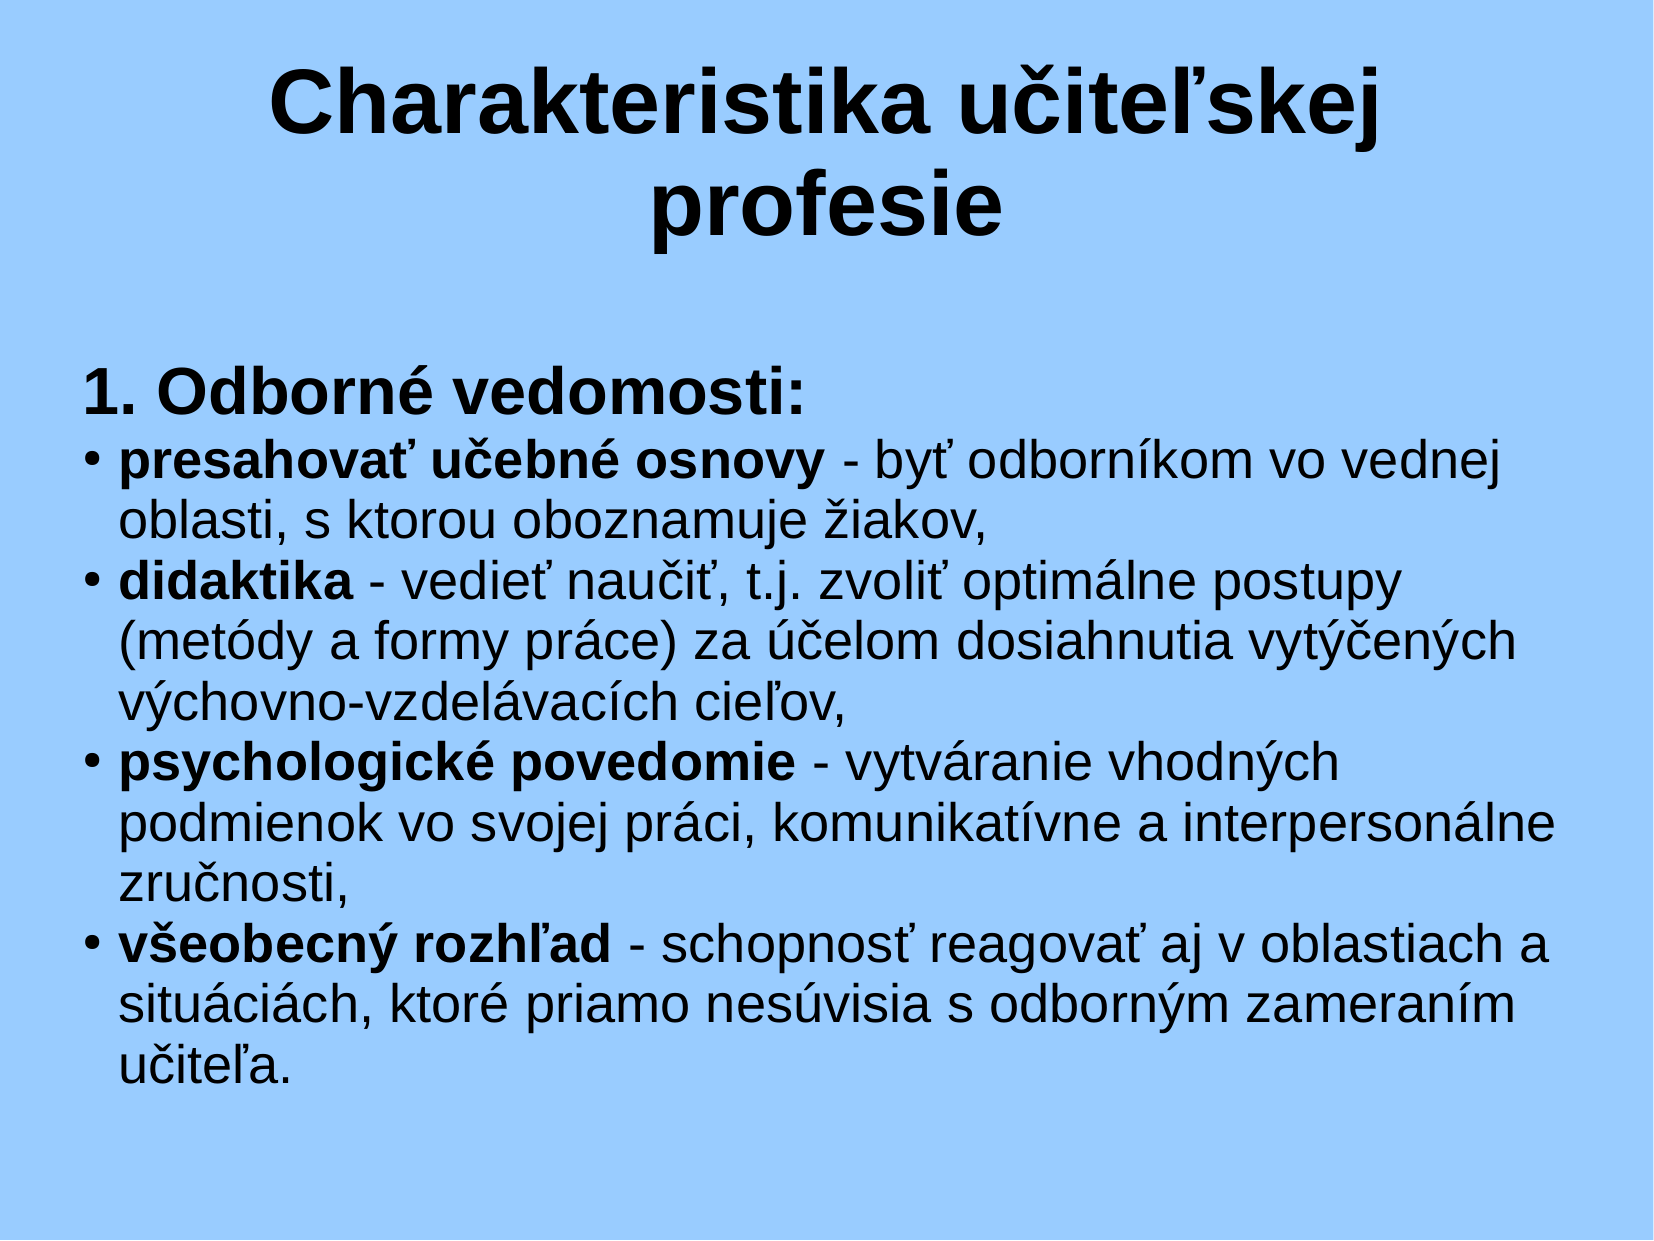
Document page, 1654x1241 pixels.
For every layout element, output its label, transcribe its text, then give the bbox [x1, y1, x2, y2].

title Charakteristika učiteľskej profesie [82, 49, 1571, 257]
subtitle 1. Odborné vedomosti: presahovať učebné osnovy - byť odborníkom vo vednej oblasti, s ktorou oboznamuje žiakov, didaktika - vedieť naučiť, t.j. zvoliť optimálne postupy (metódy a formy práce) za účelom dosiahnutia vytýčených výchovno-vzdelávacích cieľov, psychologické povedomie - vytváranie vhodných podmienok vo svojej práci, komunikatívne a interpersonálne zručnosti, všeobecný rozhľad - schopnosť reagovať aj v oblastiach a situáciách, ktoré priamo nesúvisia s odborným zameraním učiteľa. [82, 354, 1571, 1173]
